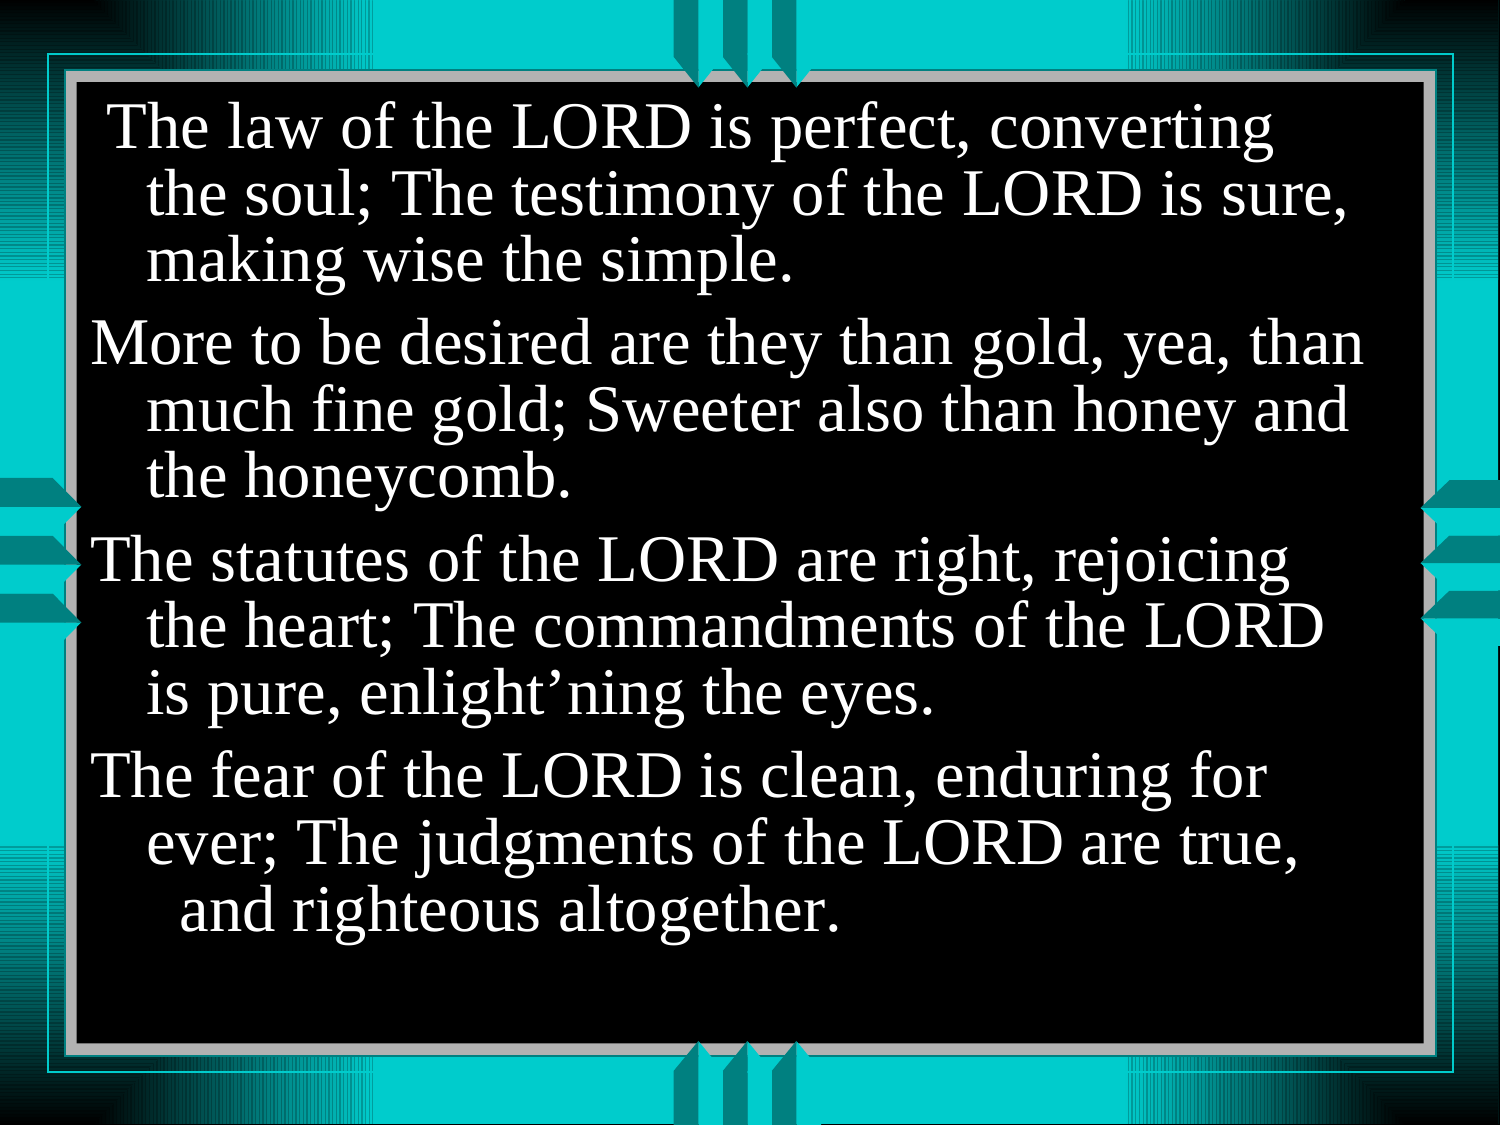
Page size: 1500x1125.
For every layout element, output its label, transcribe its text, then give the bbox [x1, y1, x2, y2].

list The law of the LORD is perfect, converting the soul; The testimony of the LORD is sure, making wise the simple. More to be desired are they than gold, yea, than much fine gold; Sweeter also than honey and the honeycomb. The statutes of the LORD are right, rejoicing the heart; The commandments of the LORD is pure, enlight’ning the eyes. The fear of the LORD is clean, enduring for ever; The judgments of the LORD are true, and righteous altogether. [74, 87, 1388, 988]
